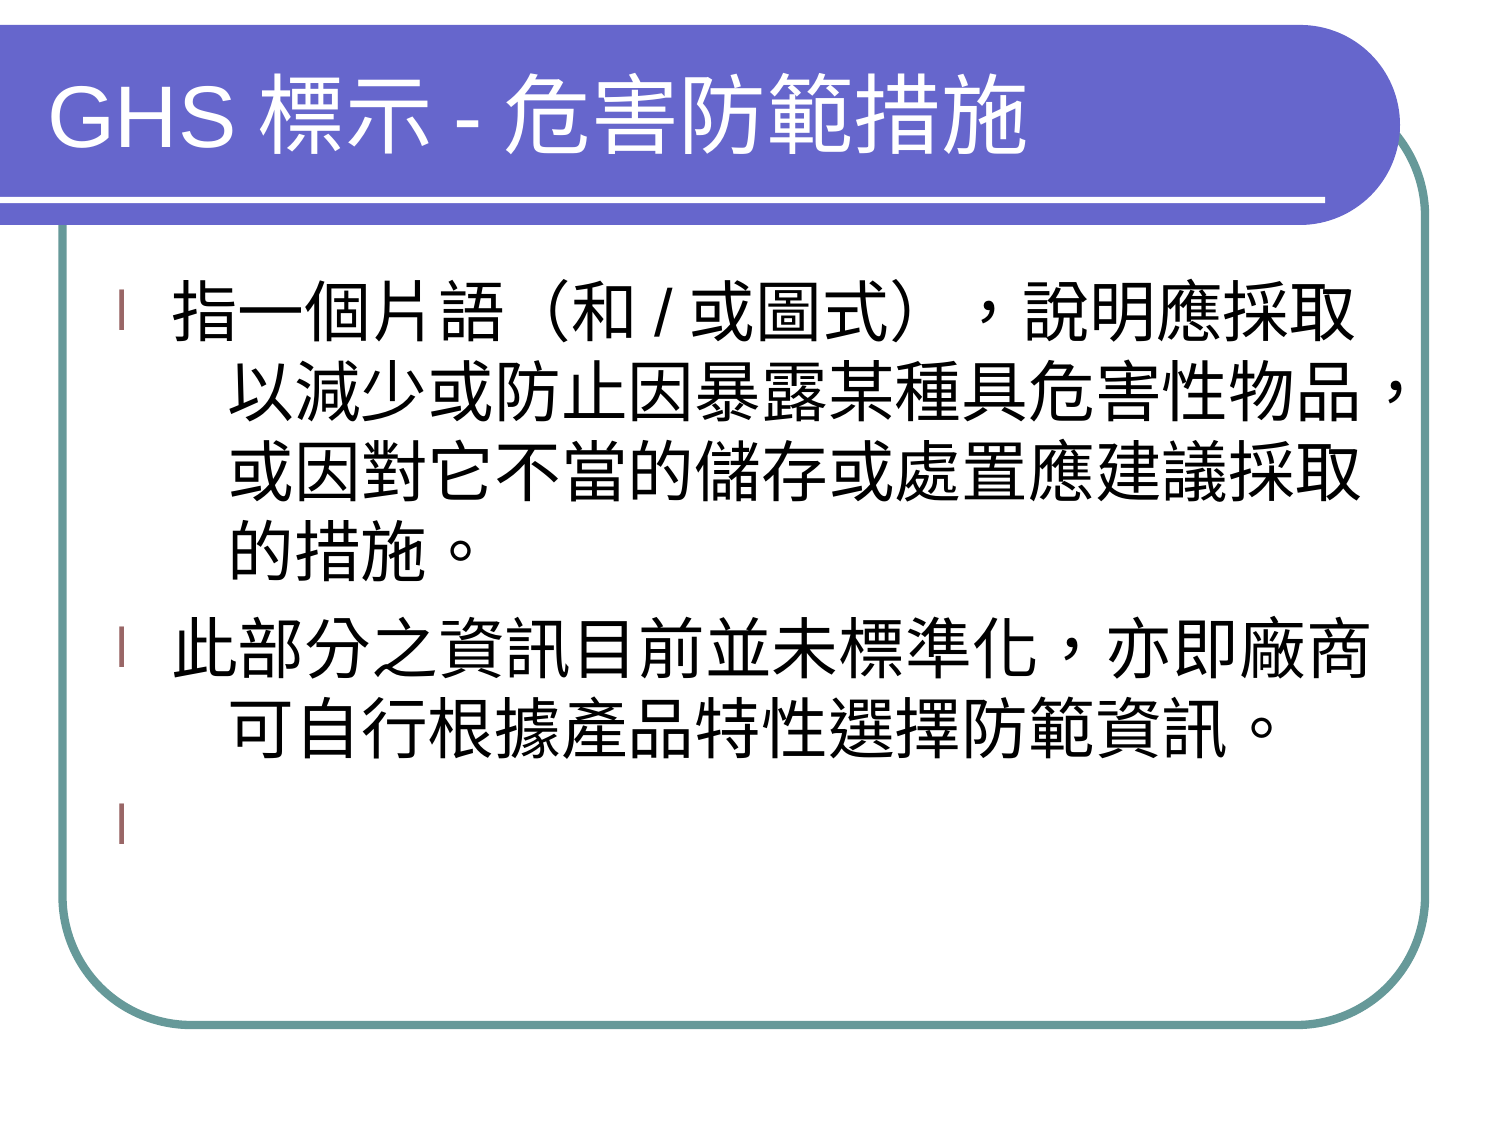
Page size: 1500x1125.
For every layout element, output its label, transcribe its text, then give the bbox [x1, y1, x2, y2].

list 指一個片語（和/或圖式），說明應採取以減少或防止因暴露某種具危害性物品，或因對它不當的儲存或處置應建議採取的措施。 此部分之資訊目前並未標準化，亦即廠商可自行根據產品特性選擇防範資訊。 [99, 262, 1400, 988]
title GHS標示-危害防範措施 [32, 37, 1347, 188]
